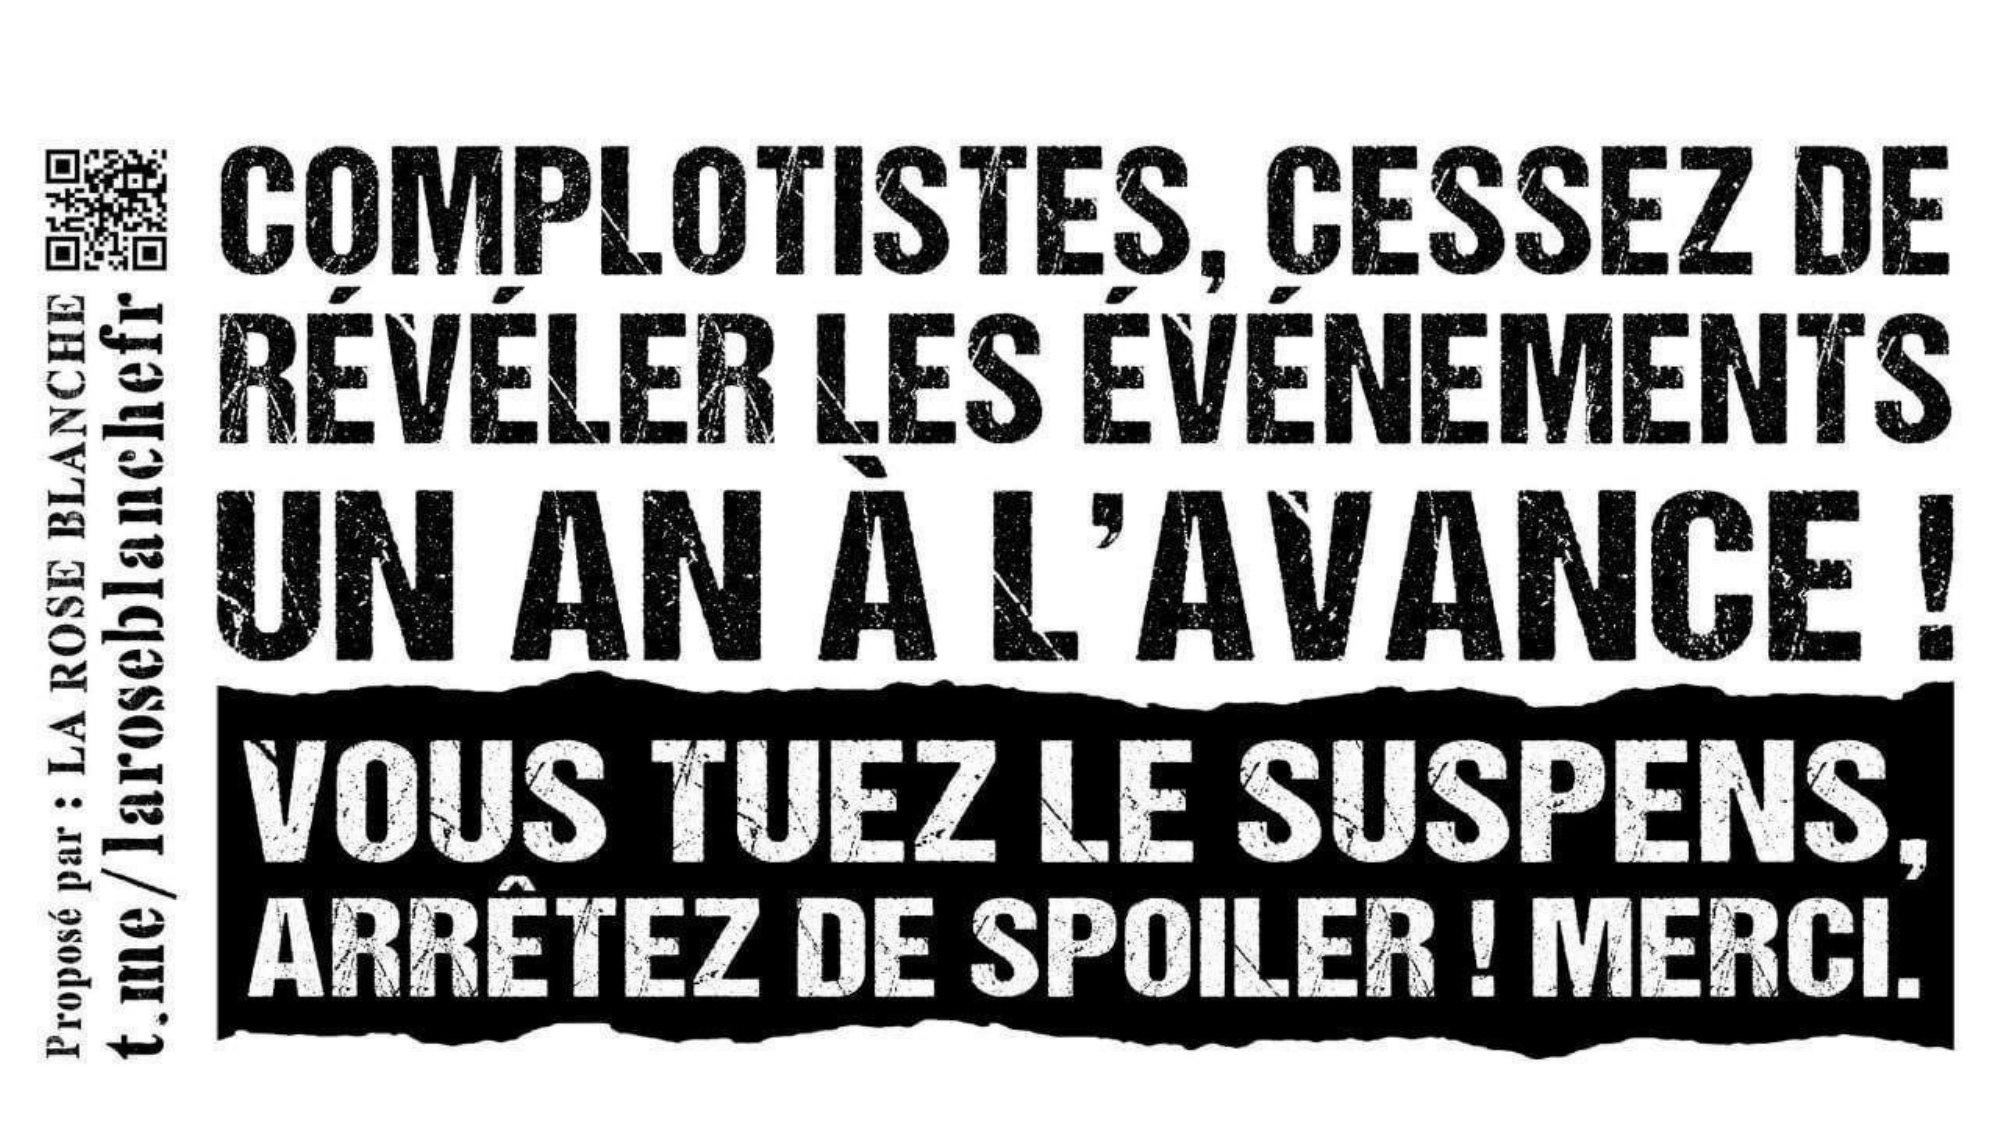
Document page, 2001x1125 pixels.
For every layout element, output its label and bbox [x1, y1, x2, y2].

picture [0, 101, 2000, 1105]
